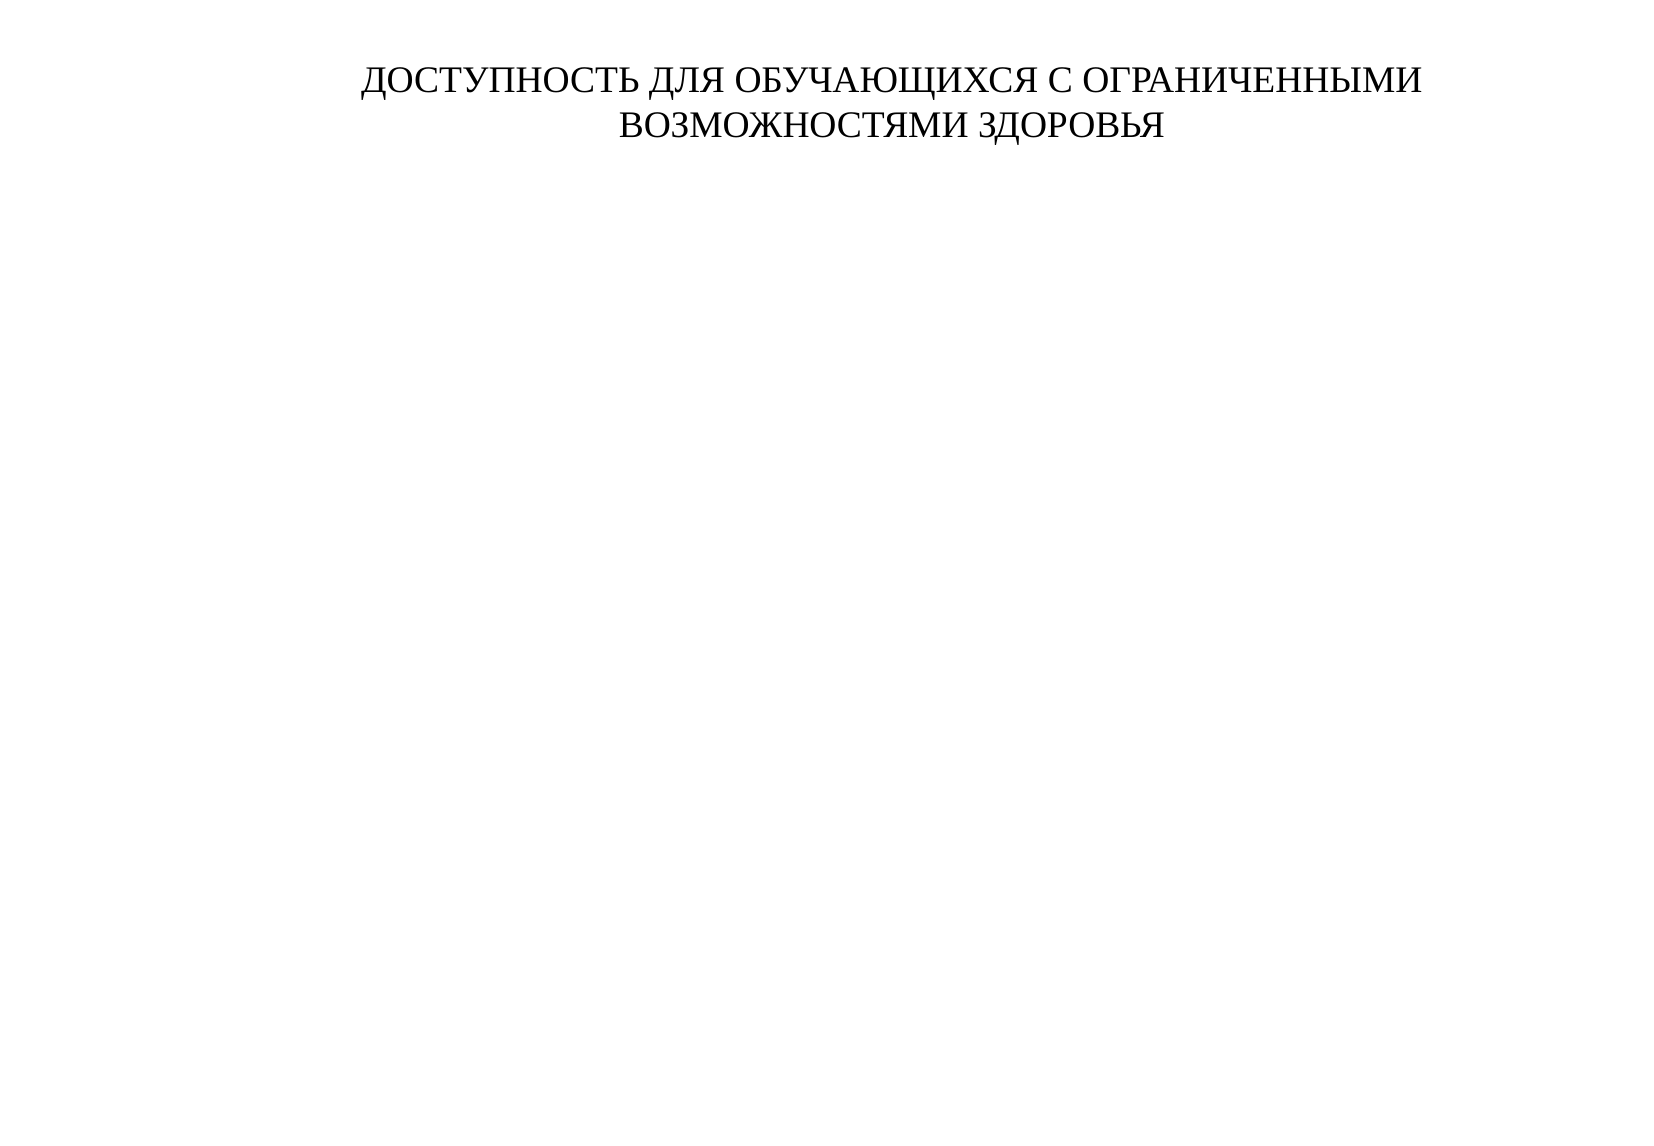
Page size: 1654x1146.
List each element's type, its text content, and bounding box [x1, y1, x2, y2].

text_box ДОСТУПНОСТЬ ДЛЯ ОБУЧАЮЩИХСЯ С ОГРАНИЧЕННЫМИ ВОЗМОЖНОСТЯМИ ЗДОРОВЬЯ [240, 45, 1543, 155]
